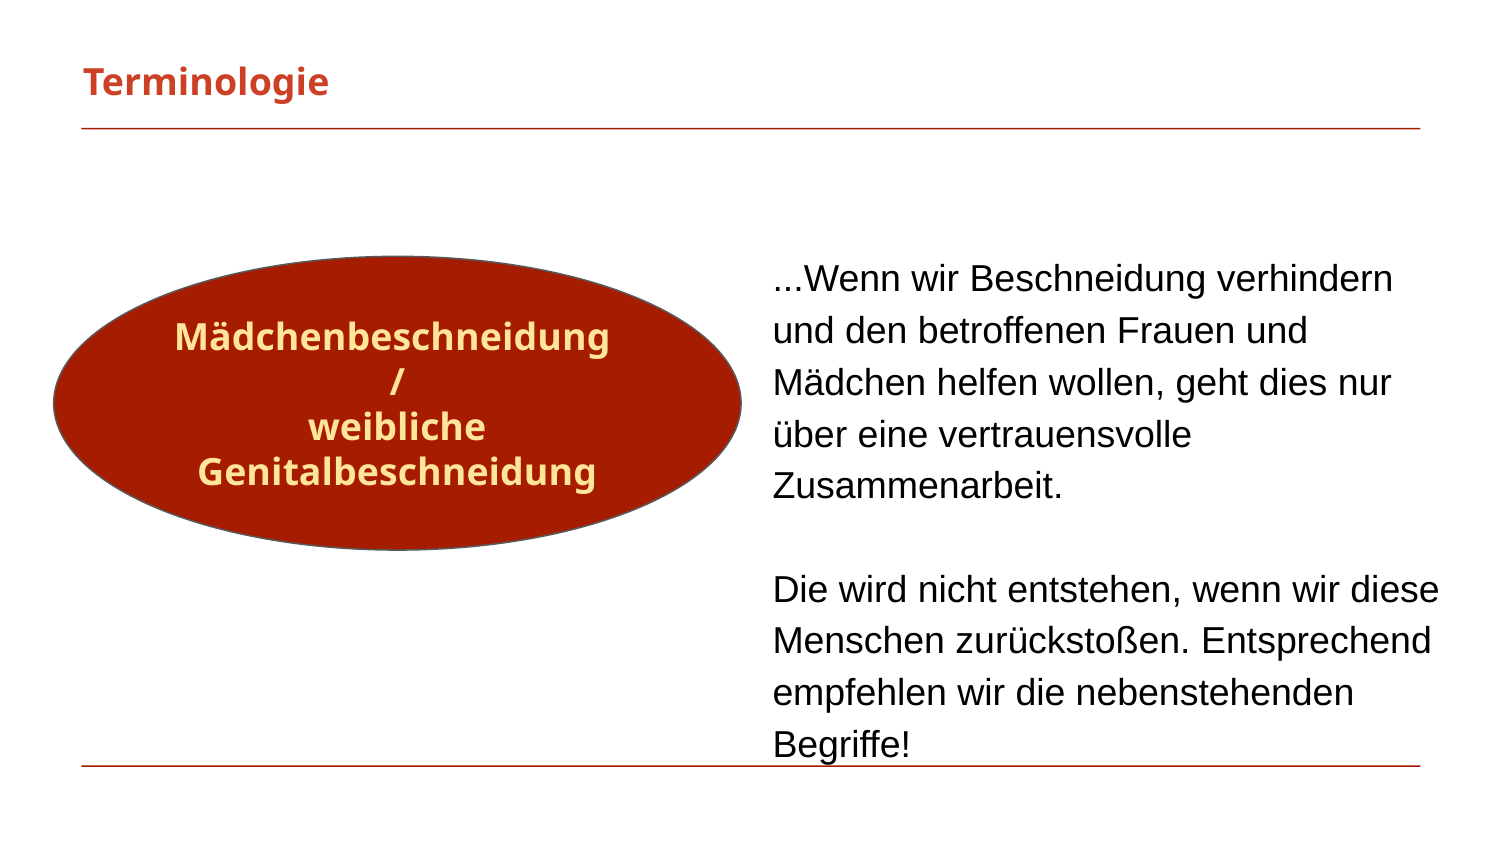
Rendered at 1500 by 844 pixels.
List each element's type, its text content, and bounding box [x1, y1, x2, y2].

text_box Mädchenbeschneidung / weibliche Genitalbeschneidung [53, 256, 742, 551]
text_box Terminologie [67, 43, 1078, 117]
text_box ...Wenn wir Beschneidung verhindern und den betroffenen Frauen und Mädchen helfen wollen, geht dies nur über eine vertrauensvolle Zusammenarbeit. Die wird nicht entstehen, wenn wir diese Menschen zurückstoßen. Entsprechend empfehlen wir die nebenstehenden Begriffe! [757, 187, 1458, 550]
